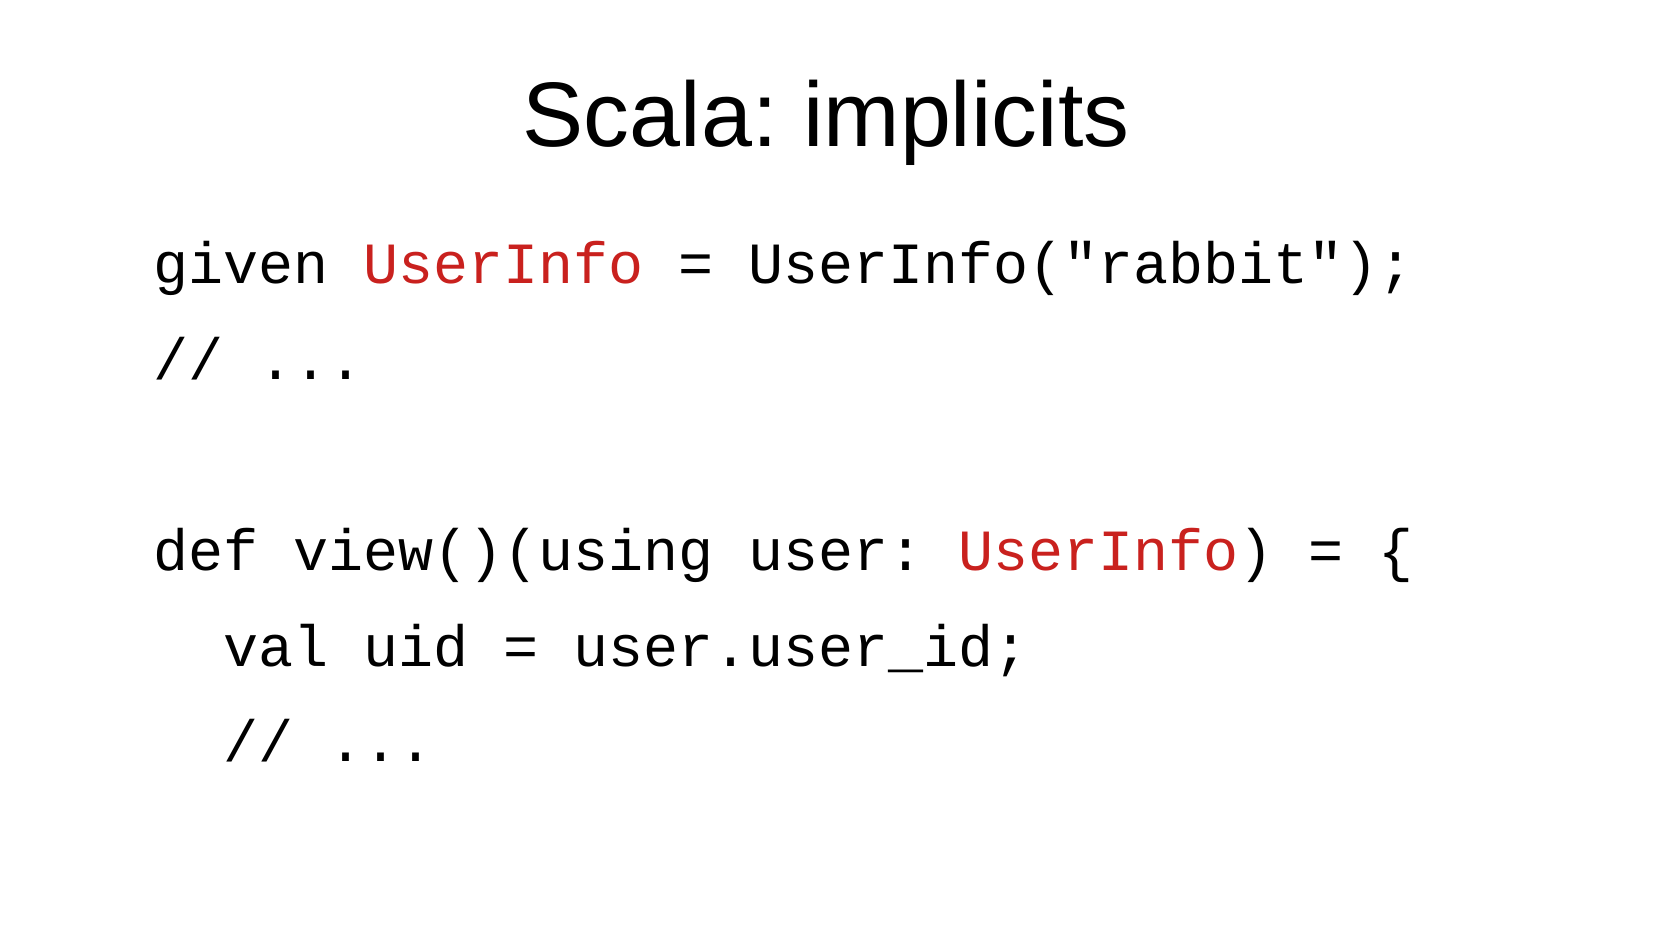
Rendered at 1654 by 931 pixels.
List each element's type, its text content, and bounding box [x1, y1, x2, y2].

list given UserInfo = UserInfo("rabbit"); // ... def view()(using user: UserInfo) = { val uid = user.user_id; // ... [82, 235, 1572, 845]
title Scala: implicits [82, 37, 1571, 193]
